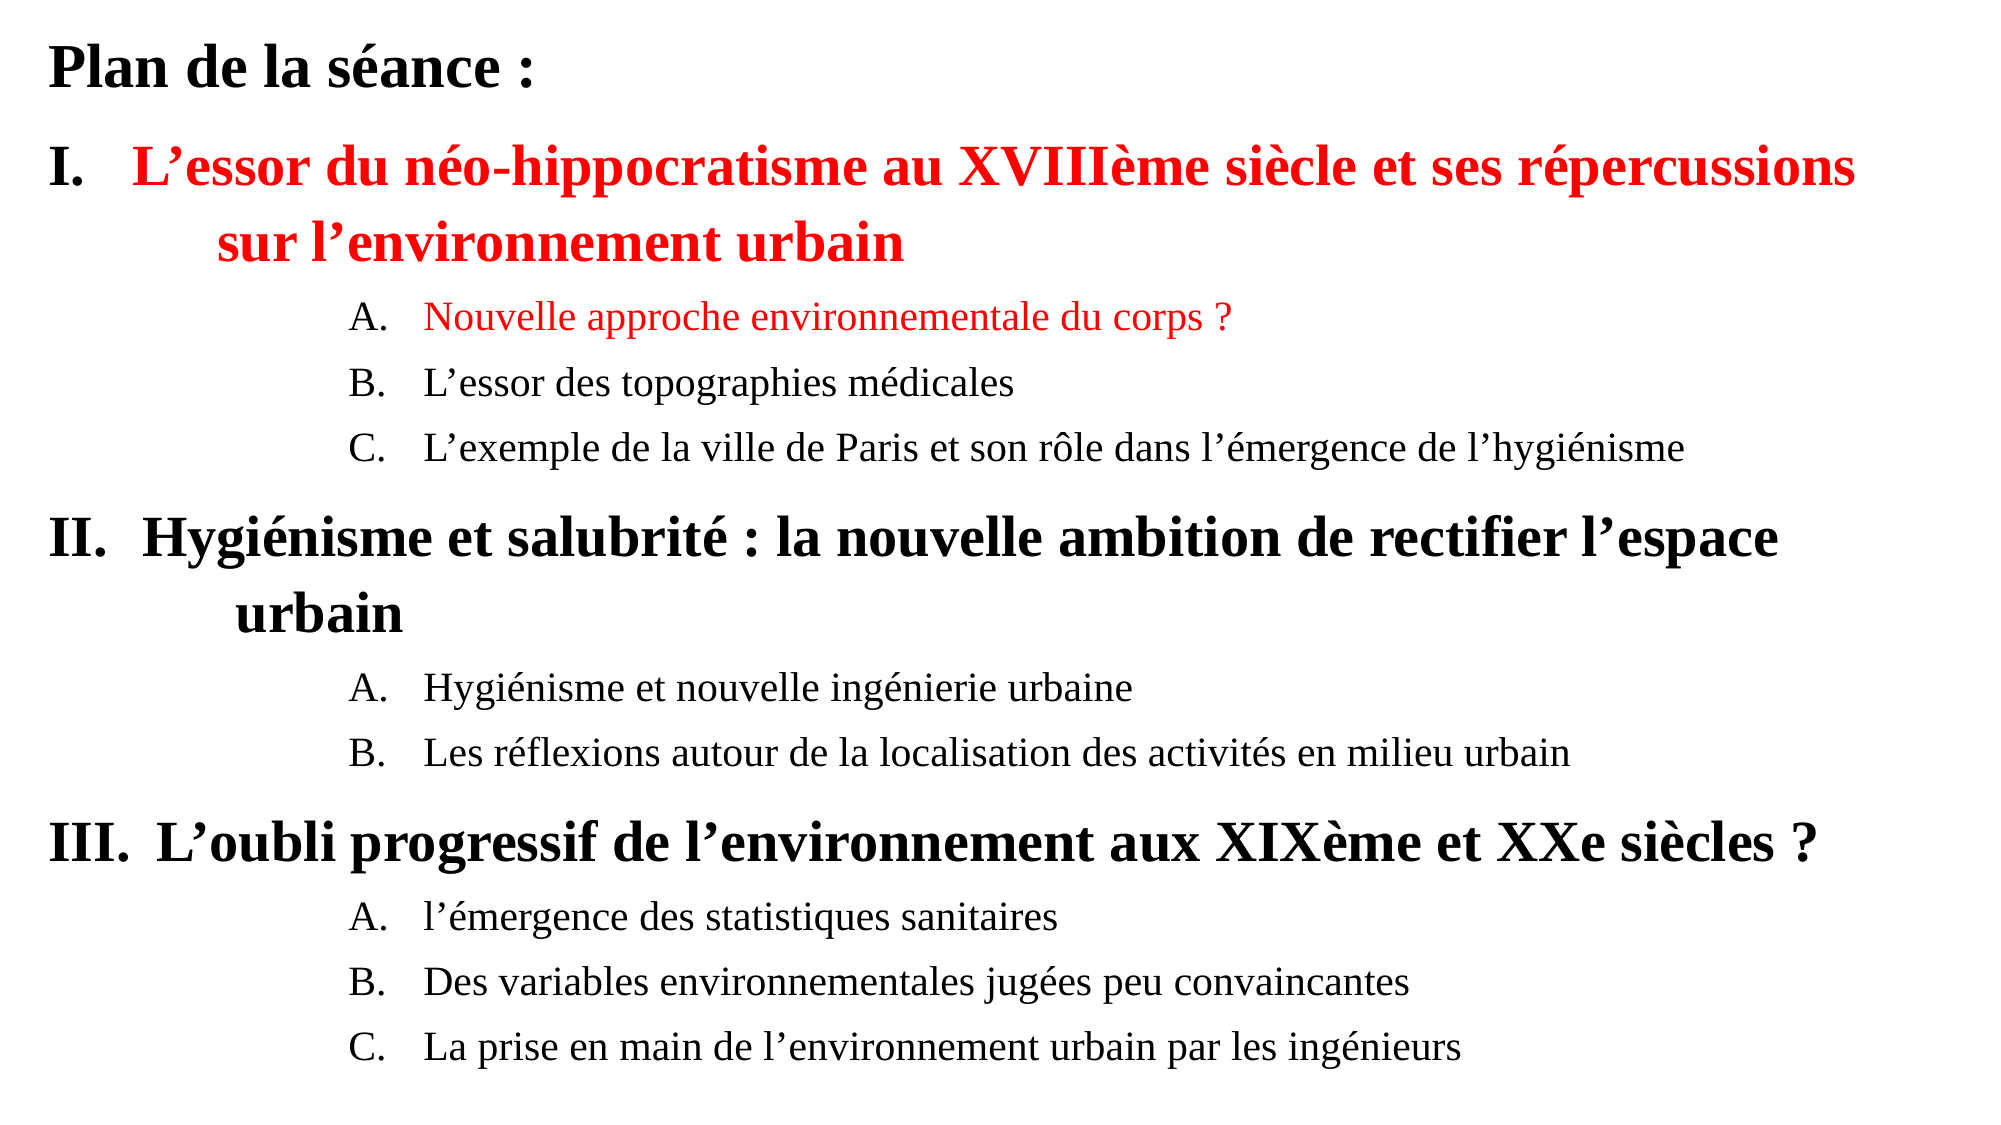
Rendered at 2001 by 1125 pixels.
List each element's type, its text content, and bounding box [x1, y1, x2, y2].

list Plan de la séance : L’essor du néo-hippocratisme au XVIIIème siècle et ses répercussions sur l’environnement urbain Nouvelle approche environnementale du corps ? L’essor des topographies médicales L’exemple de la ville de Paris et son rôle dans l’émergence de l’hygiénisme Hygiénisme et salubrité : la nouvelle ambition de rectifier l’espace urbain Hygiénisme et nouvelle ingénierie urbaine Les réflexions autour de la localisation des activités en milieu urbain L’oubli progressif de l’environnement aux XIXème et XXe siècles ? l’émergence des statistiques sanitaires Des variables environnementales jugées peu convaincantes La prise en main de l’environnement urbain par les ingénieurs [33, 31, 1940, 1099]
